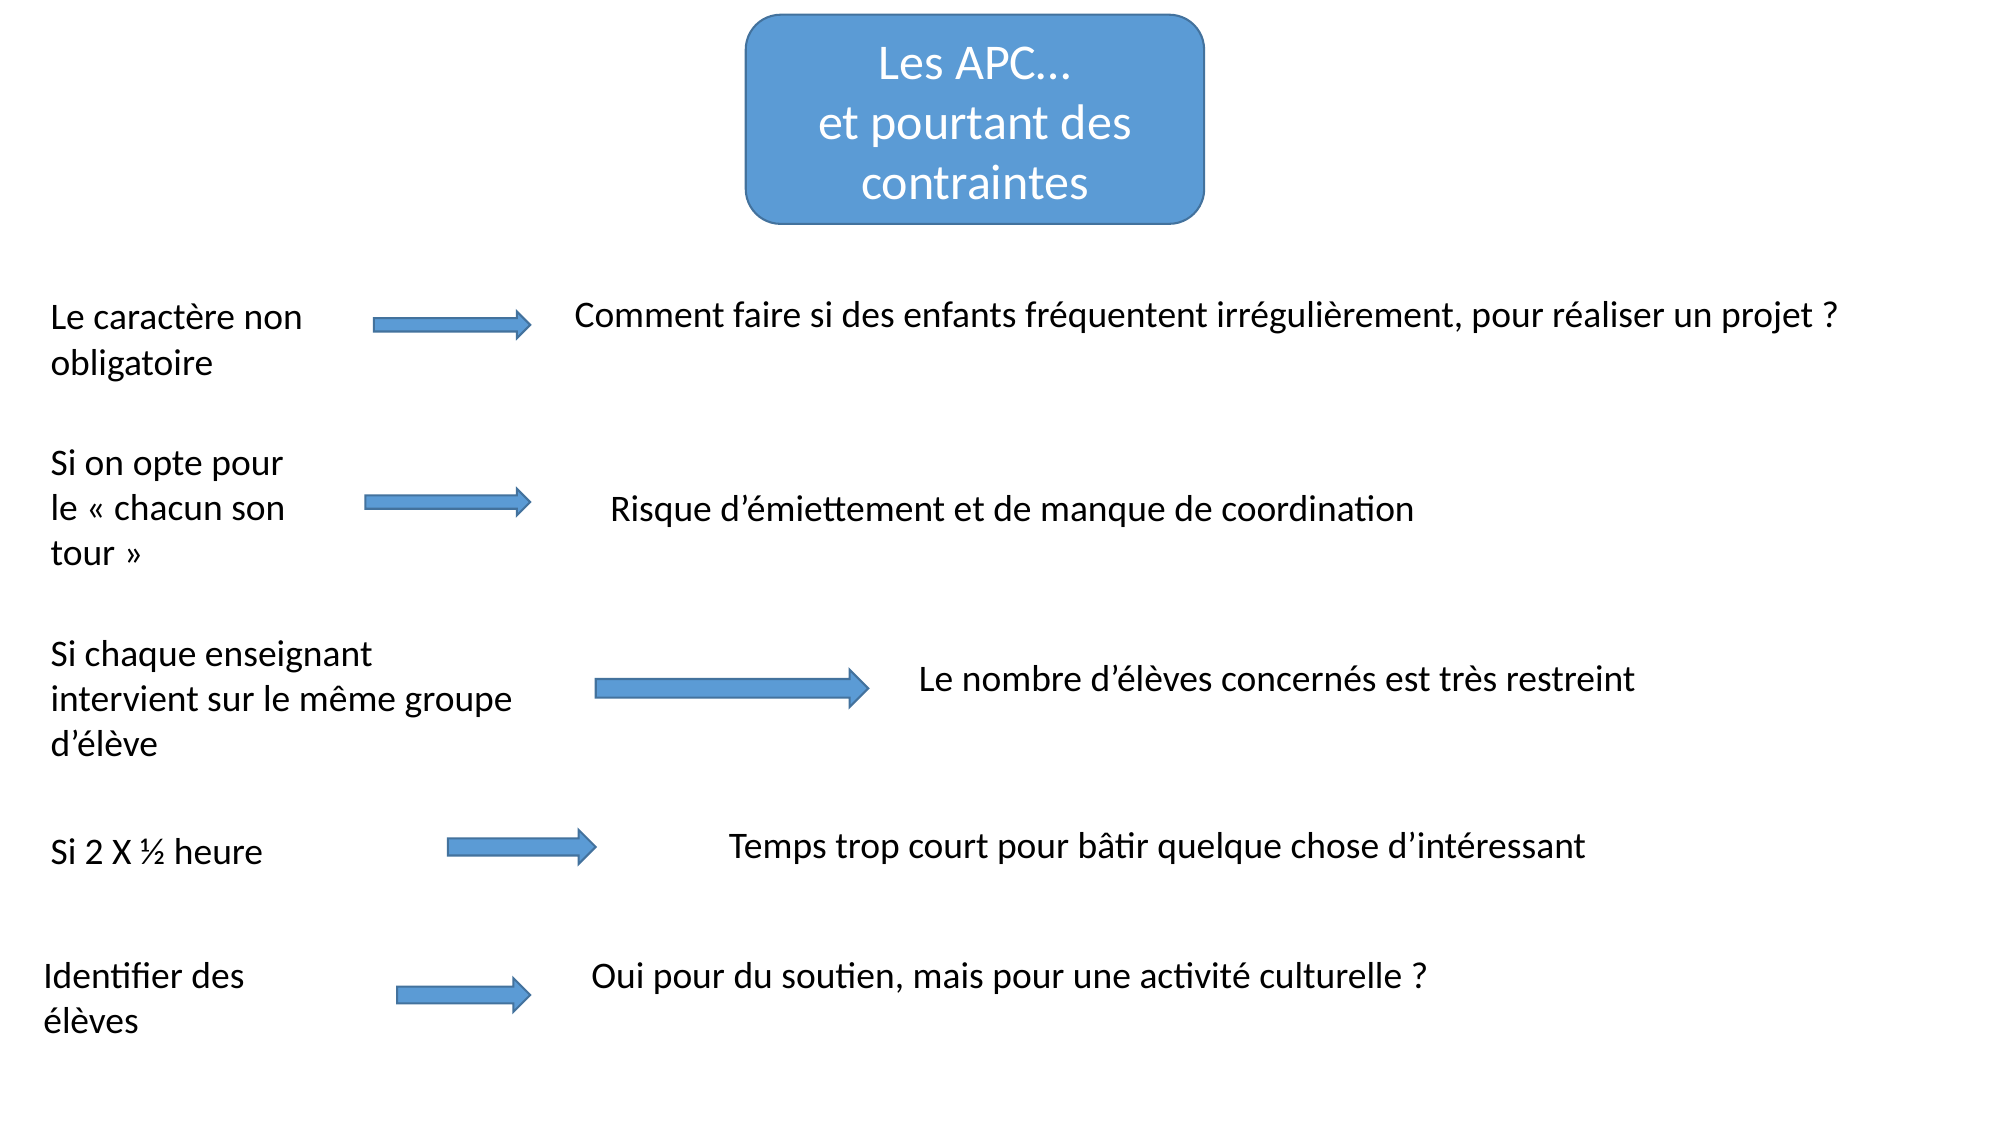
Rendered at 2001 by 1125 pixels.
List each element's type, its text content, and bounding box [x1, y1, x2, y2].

text_box [373, 311, 531, 339]
text_box Comment faire si des enfants fréquentent irrégulièrement, pour réaliser un projet ? [559, 283, 1906, 343]
text_box Les APC… et pourtant des contraintes [745, 14, 1205, 224]
text_box [397, 978, 531, 1012]
text_box Si chaque enseignant intervient sur le même groupe d’élève [35, 622, 531, 772]
text_box Le nombre d’élèves concernés est très restreint [904, 646, 1942, 707]
text_box [595, 669, 869, 708]
text_box Le caractère non obligatoire [35, 285, 374, 390]
text_box [447, 829, 596, 865]
text_box Si on opte pour le « chacun son tour » [35, 430, 330, 581]
text_box Identifier des élèves [28, 943, 337, 1049]
text_box Risque d’émiettement et de manque de coordination [595, 476, 1906, 537]
text_box [365, 488, 531, 516]
text_box Si 2 X ½ heure [35, 819, 345, 880]
text_box Temps trop court pour bâtir quelque chose d’intéressant [714, 813, 1883, 874]
text_box Oui pour du soutien, mais pour une activité culturelle ? [576, 943, 1906, 1004]
